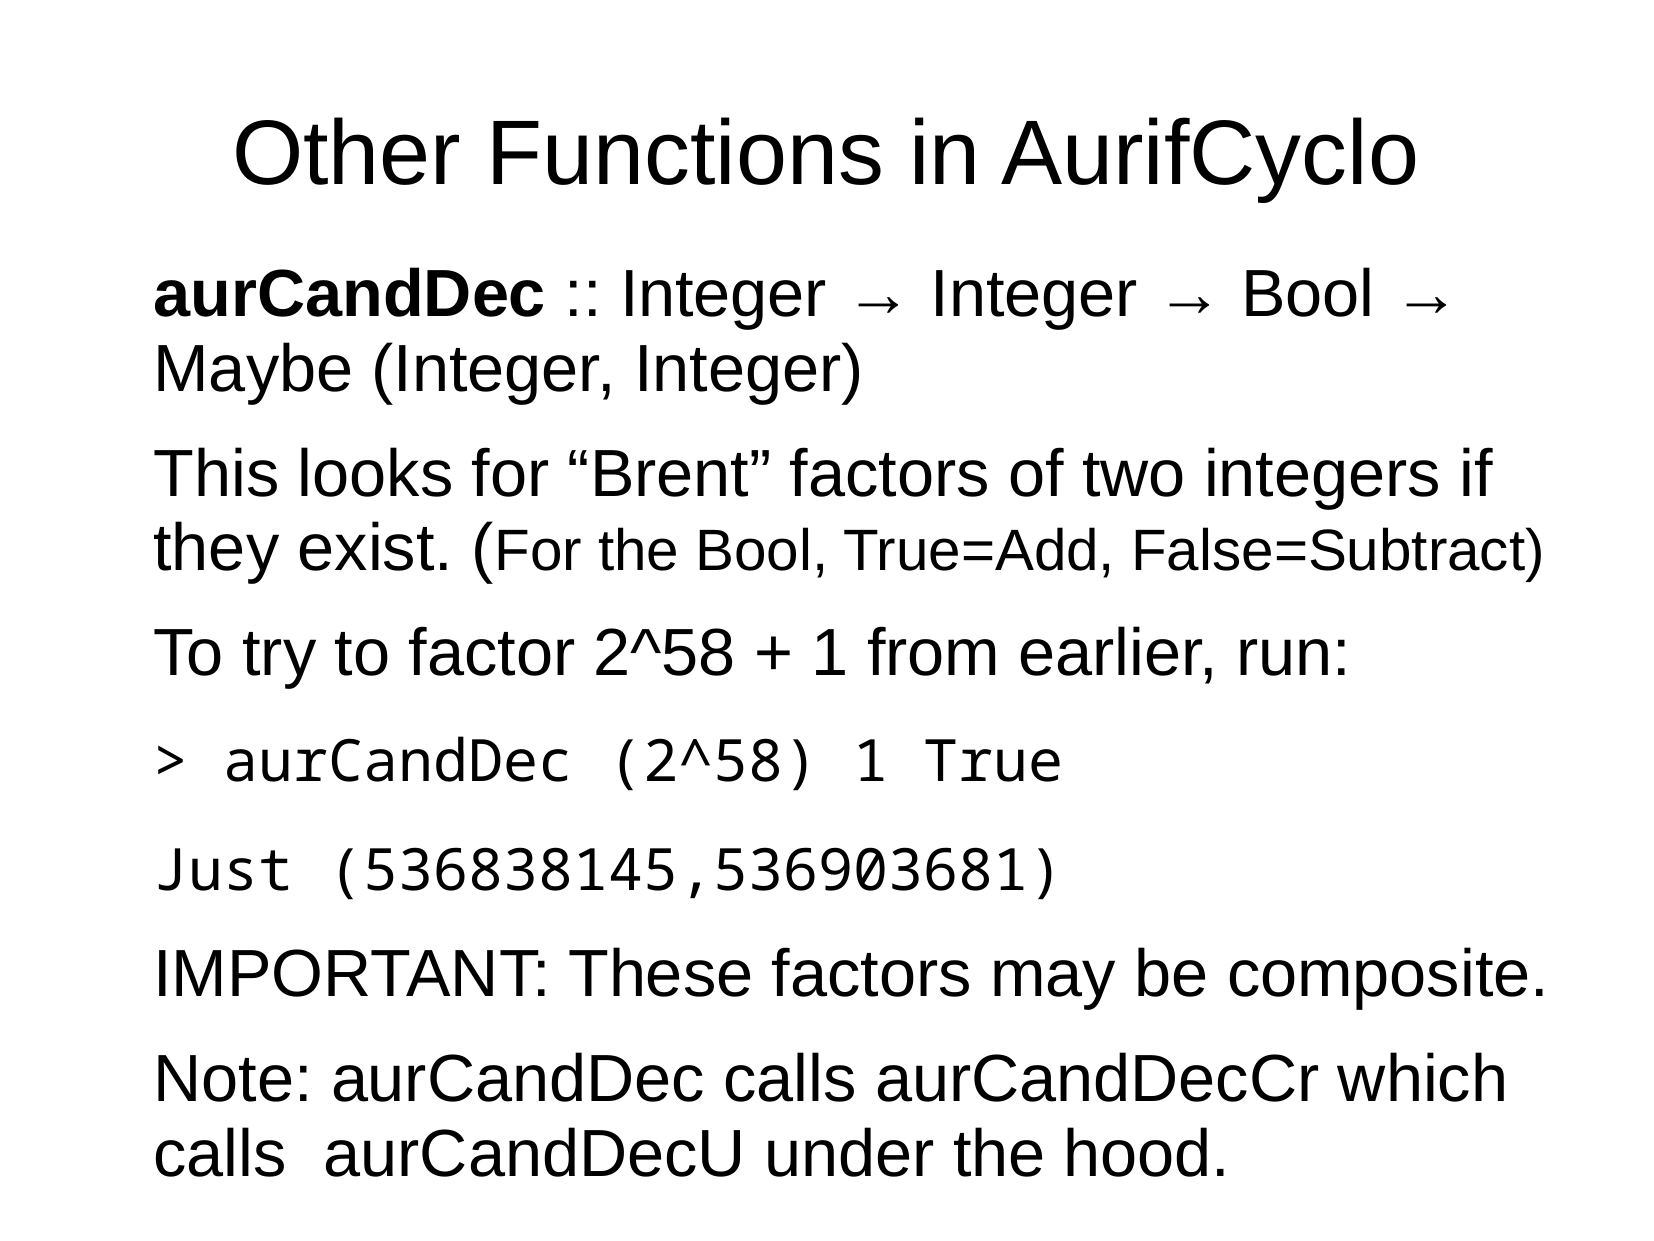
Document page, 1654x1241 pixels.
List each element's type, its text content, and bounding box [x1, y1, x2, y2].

list aurCandDec :: Integer → Integer → Bool → Maybe (Integer, Integer) This looks for “Brent” factors of two integers if they exist. (For the Bool, True=Add, False=Subtract) To try to factor 2^58 + 1 from earlier, run: > aurCandDec (2^58) 1 True Just (536838145,536903681) IMPORTANT: These factors may be composite. Note: aurCandDec calls aurCandDecCr which calls aurCandDecU under the hood. [82, 256, 1571, 1201]
title Other Functions in AurifCyclo [82, 49, 1571, 256]
